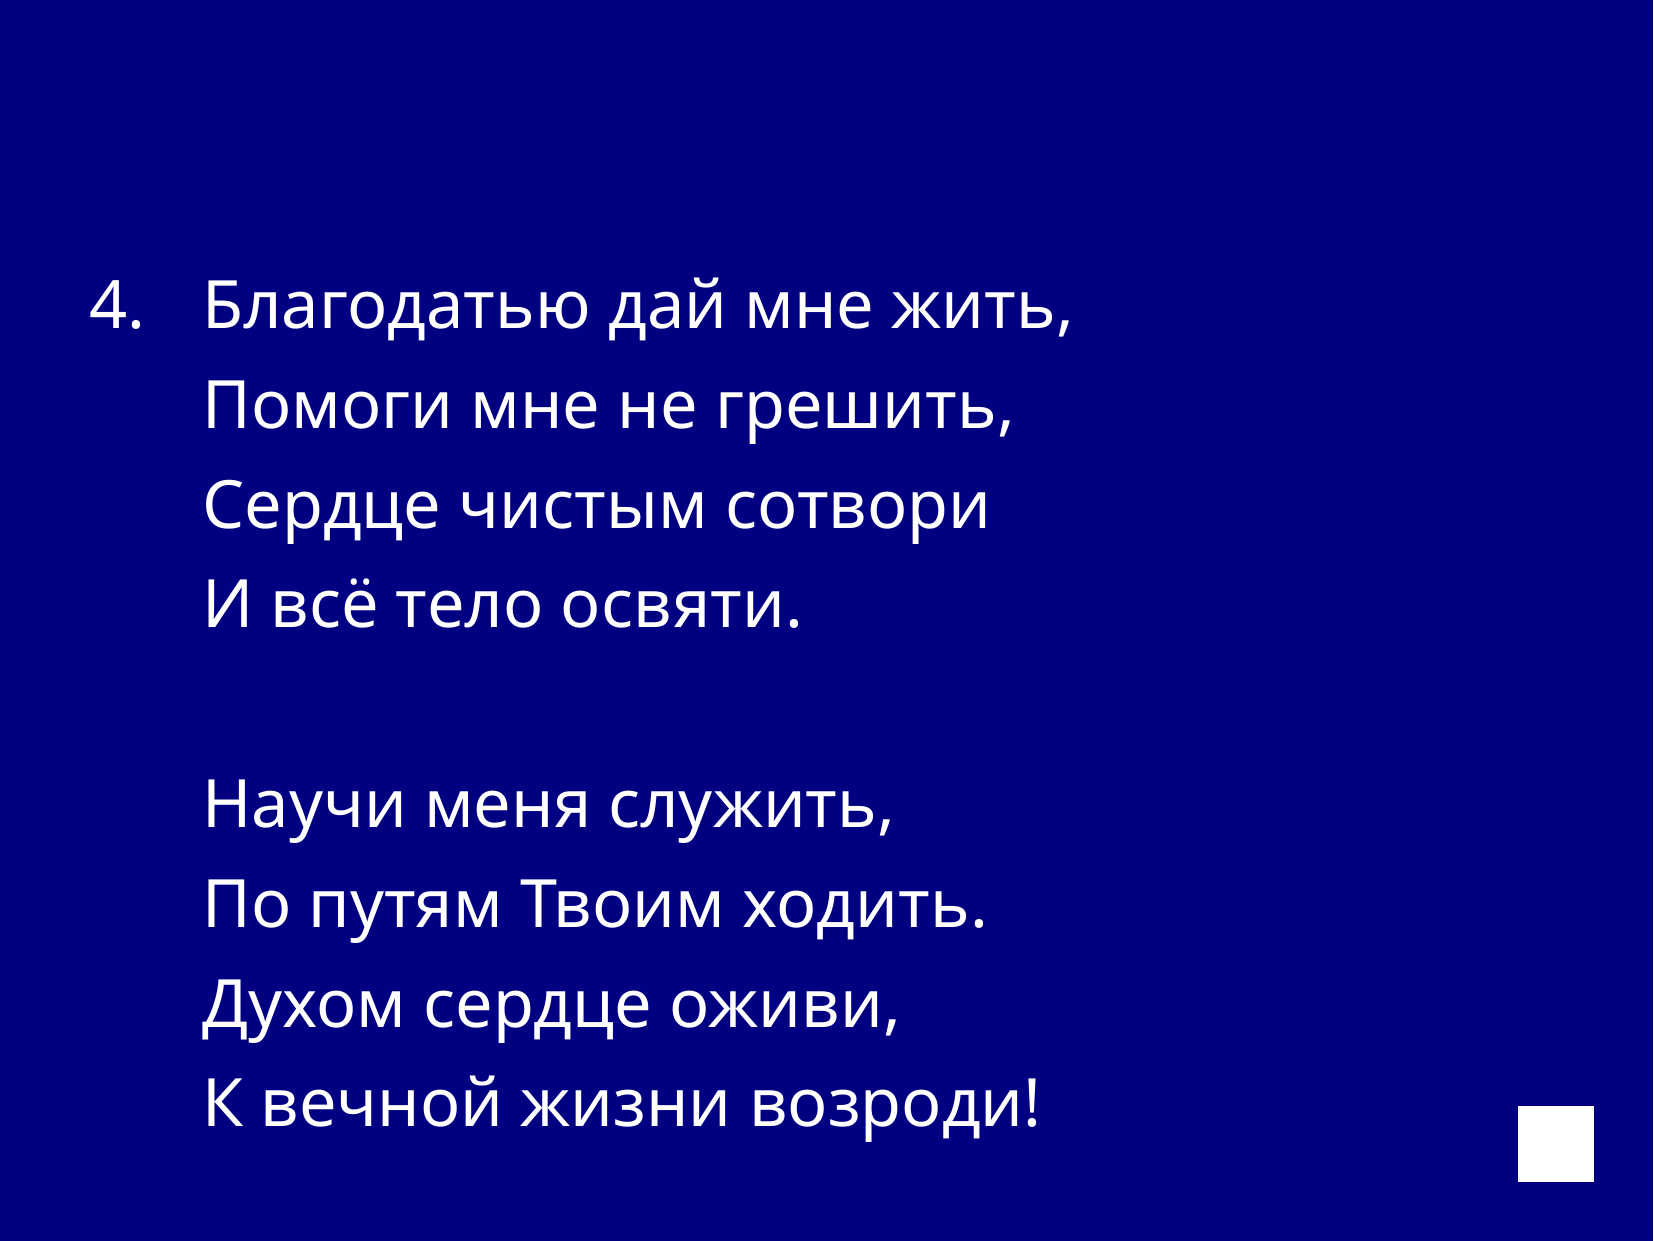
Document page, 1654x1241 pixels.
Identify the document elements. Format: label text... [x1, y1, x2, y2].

text_box [1518, 1106, 1594, 1182]
text_box 4. Благодатью дай мне жить, Помоги мне не грешить, Сердце чистым сотвори И всё тело освяти. Научи меня служить, По путям Твоим ходить. Духом сердце оживи, К вечной жизни возроди! [75, 150, 1576, 1163]
